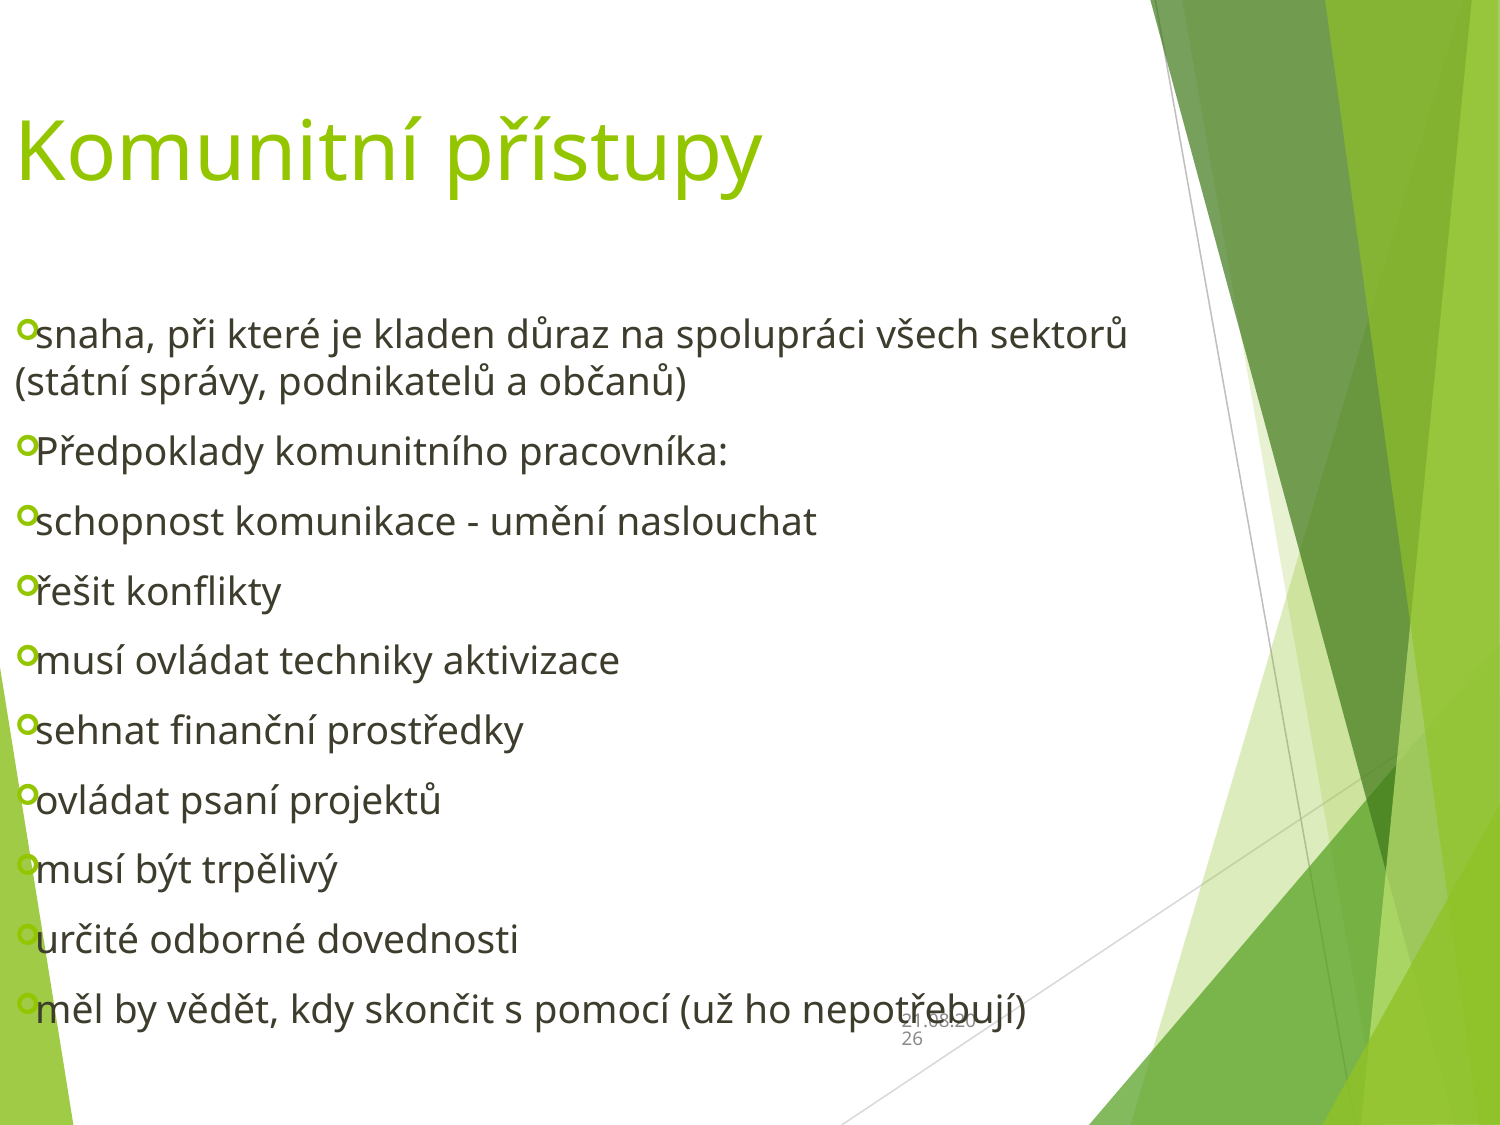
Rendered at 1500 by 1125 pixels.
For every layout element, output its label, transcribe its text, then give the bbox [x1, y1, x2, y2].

text_box 14.04.2020 [886, 1047, 999, 1051]
title Komunitní přístupy [0, 90, 1153, 278]
list snaha, při které je kladen důraz na spolupráci všech sektorů (státní správy, podnikatelů a občanů) Předpoklady komunitního pracovníka: schopnost komunikace - umění naslouchat řešit konflikty musí ovládat techniky aktivizace sehnat finanční prostředky ovládat psaní projektů musí být trpělivý určité odborné dovednosti měl by vědět, kdy skončit s pomocí (už ho nepotřebují) [0, 302, 1229, 1047]
